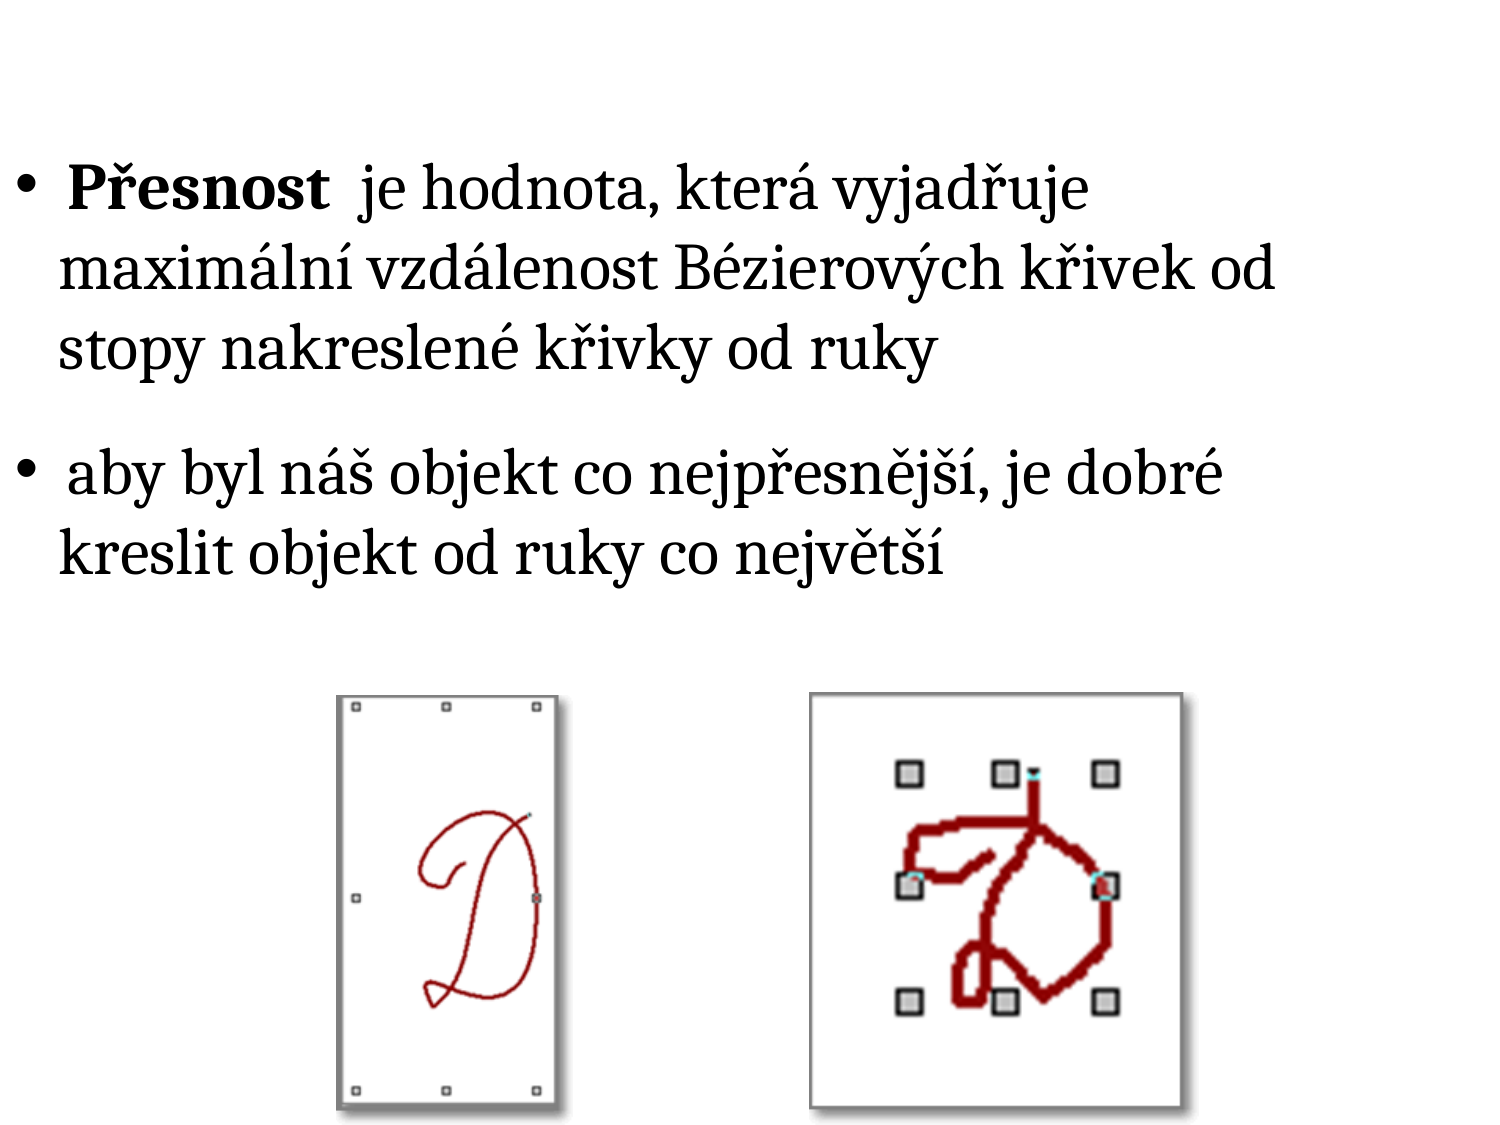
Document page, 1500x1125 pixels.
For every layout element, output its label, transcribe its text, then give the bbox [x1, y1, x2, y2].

text_box Přesnost je hodnota, která vyjadřuje maximální vzdálenost Bézierových křivek od stopy nakreslené křivky od ruky aby byl náš objekt co nejpřesnější, je dobré kreslit objekt od ruky co největší [0, 90, 1500, 776]
picture [809, 692, 1199, 1125]
picture [336, 695, 573, 1125]
